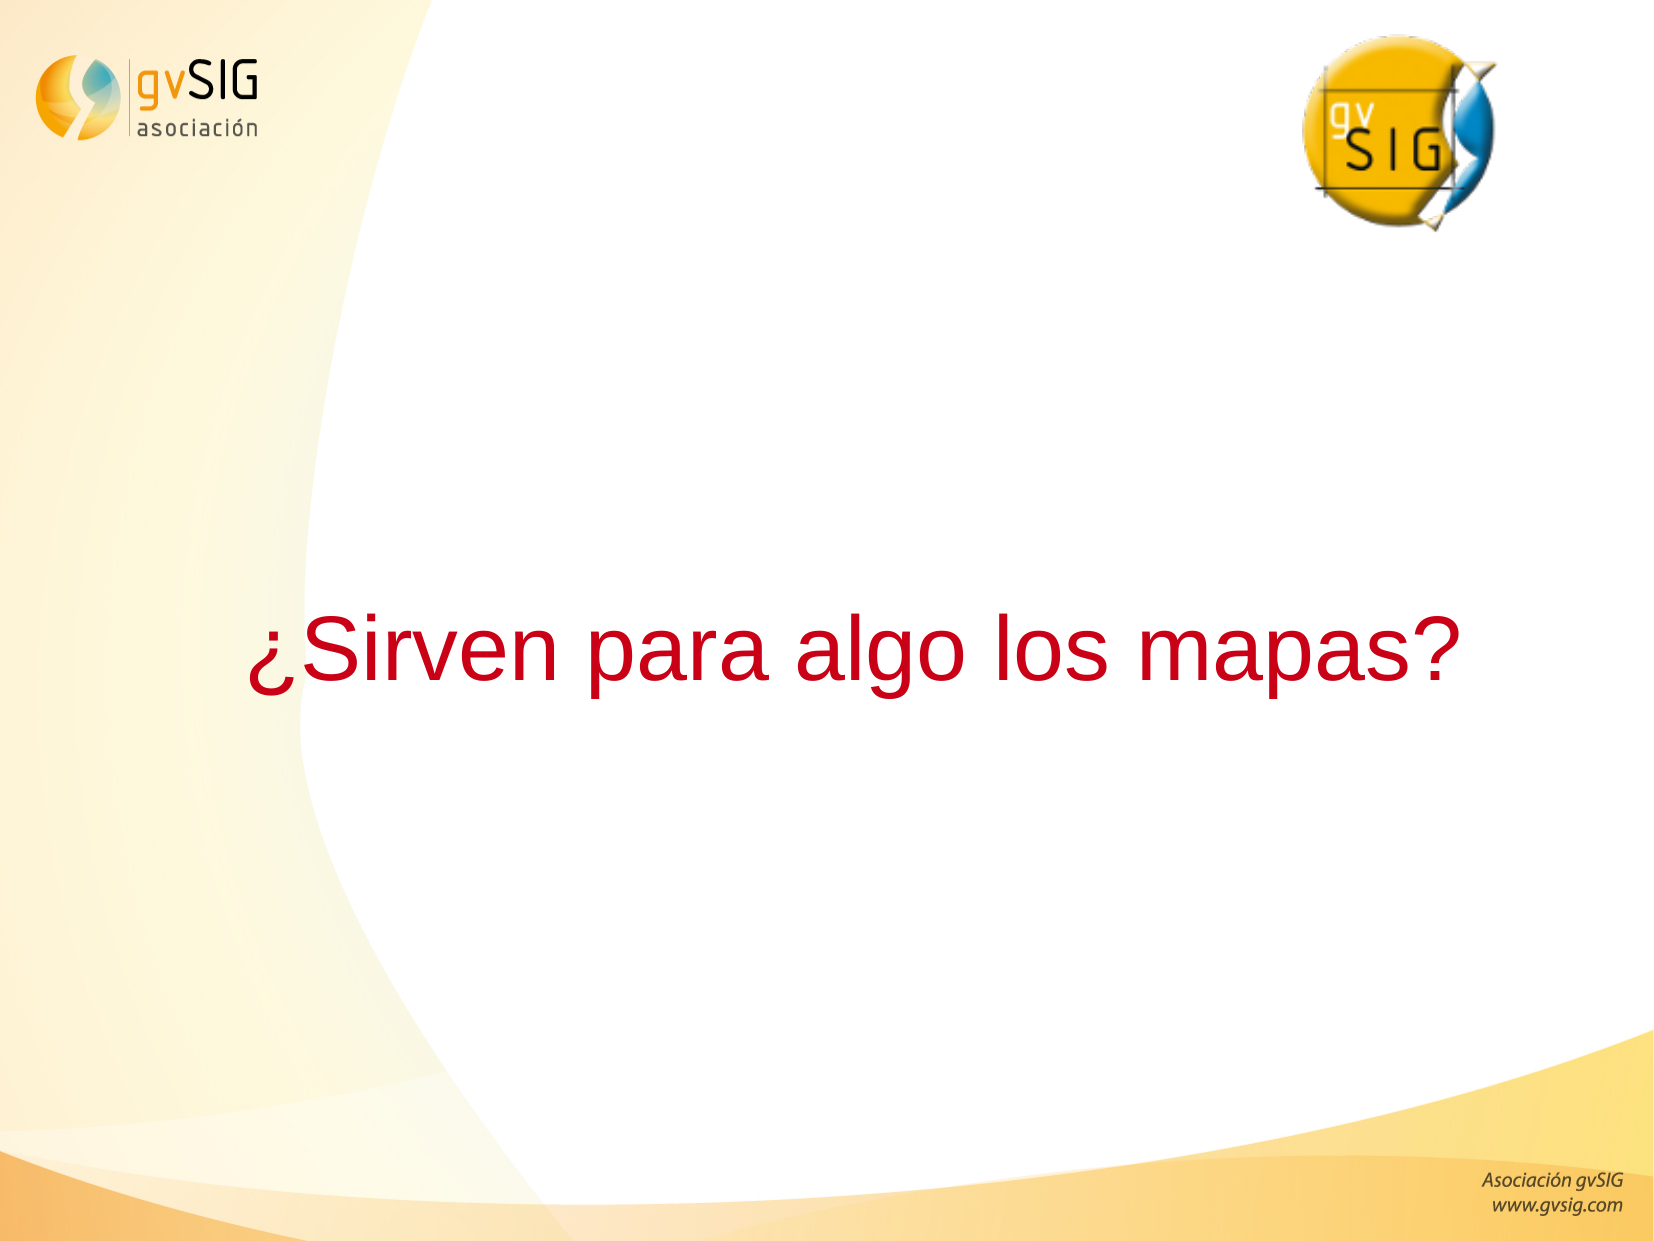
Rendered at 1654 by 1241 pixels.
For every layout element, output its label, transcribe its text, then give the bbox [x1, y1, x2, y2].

text_box ¿Sirven para algo los mapas? [88, 590, 1595, 708]
picture [0, 0, 1654, 1241]
